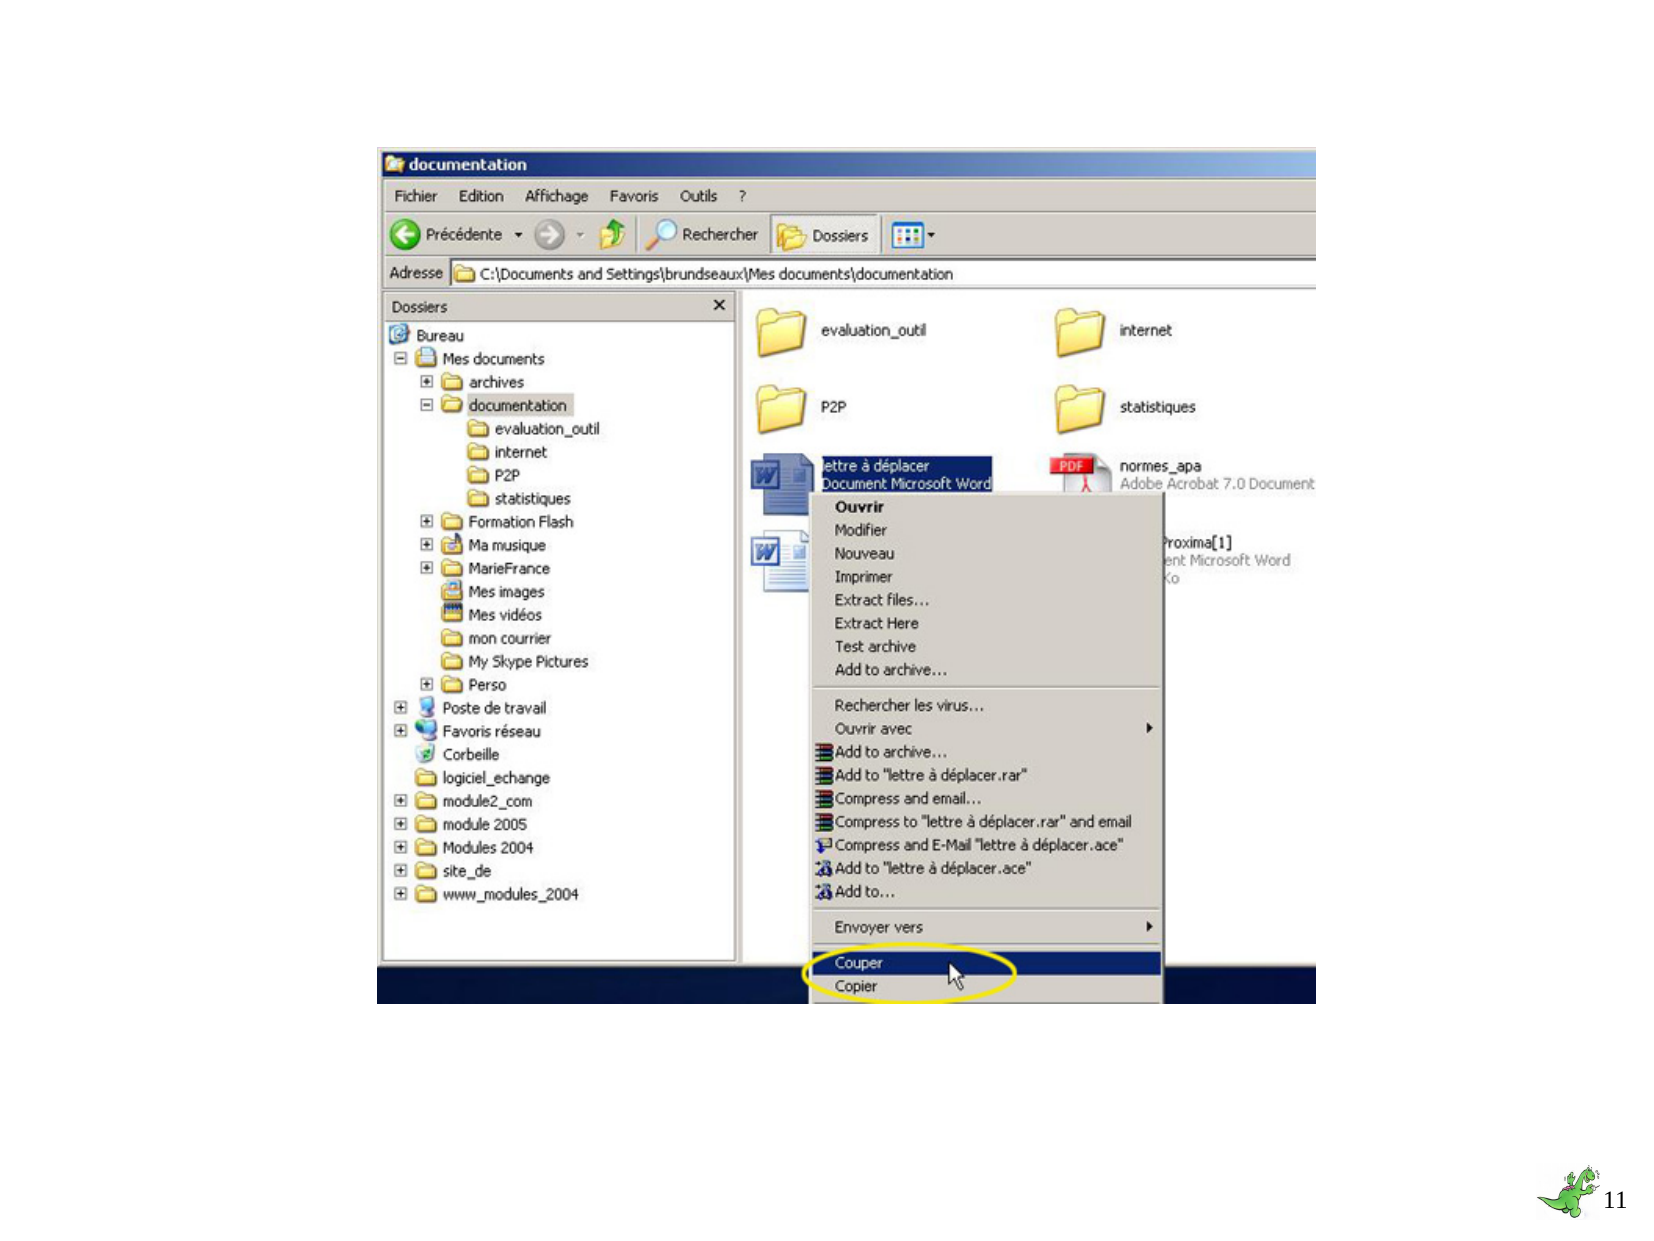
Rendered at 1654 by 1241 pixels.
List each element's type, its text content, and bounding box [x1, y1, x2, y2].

picture [377, 147, 1316, 1004]
picture [1536, 1163, 1600, 1220]
text_box 11 [1603, 1186, 1632, 1214]
